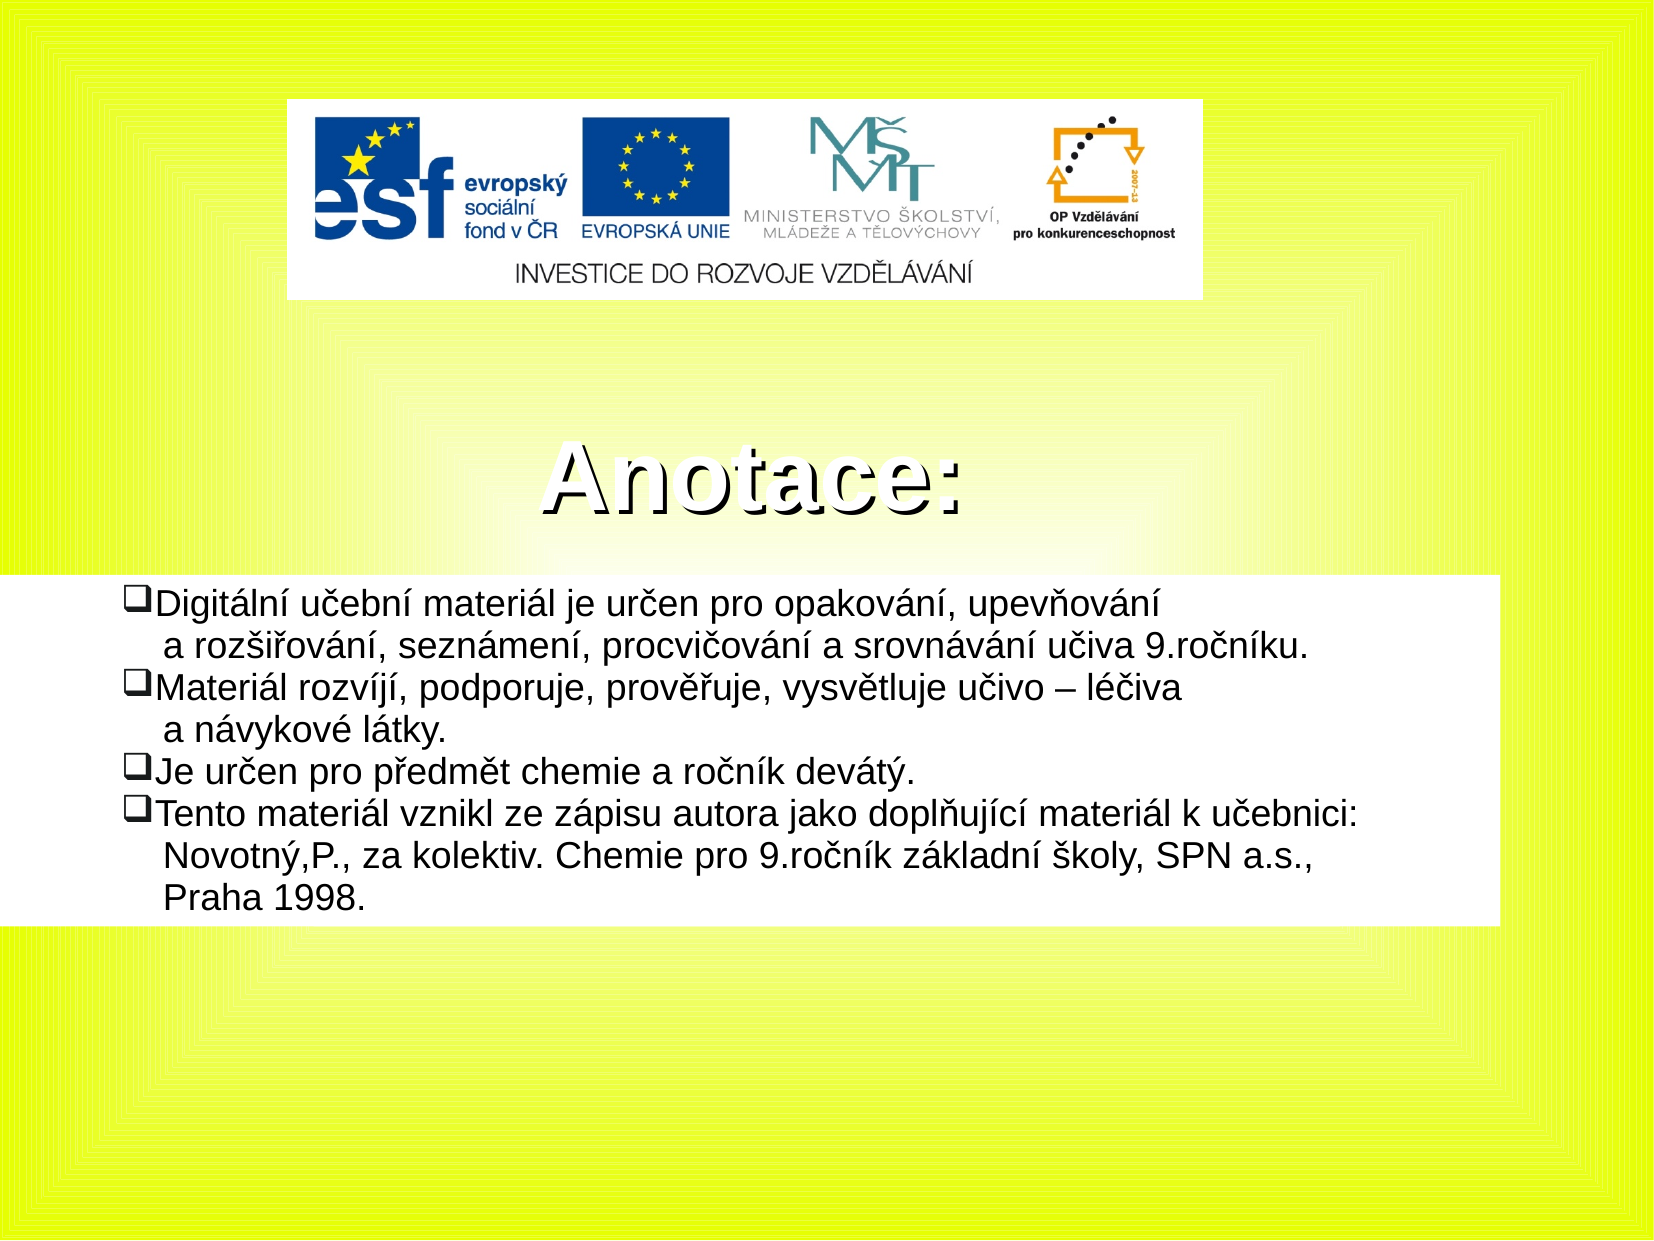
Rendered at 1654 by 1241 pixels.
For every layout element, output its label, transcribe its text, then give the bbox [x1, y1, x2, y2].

title Anotace: [112, 349, 1388, 574]
picture [287, 99, 1203, 300]
text_box Digitální učební materiál je určen pro opakování, upevňování a rozšiřování, seznámení, procvičování a srovnávání učiva 9.ročníku. Materiál rozvíjí, podporuje, prověřuje, vysvětluje učivo – léčiva a návykové látky. Je určen pro předmět chemie a ročník devátý. Tento materiál vznikl ze zápisu autora jako doplňující materiál k učebnici: Novotný,P., za kolektiv. Chemie pro 9.ročník základní školy, SPN a.s., Praha 1998. [0, 574, 1501, 927]
